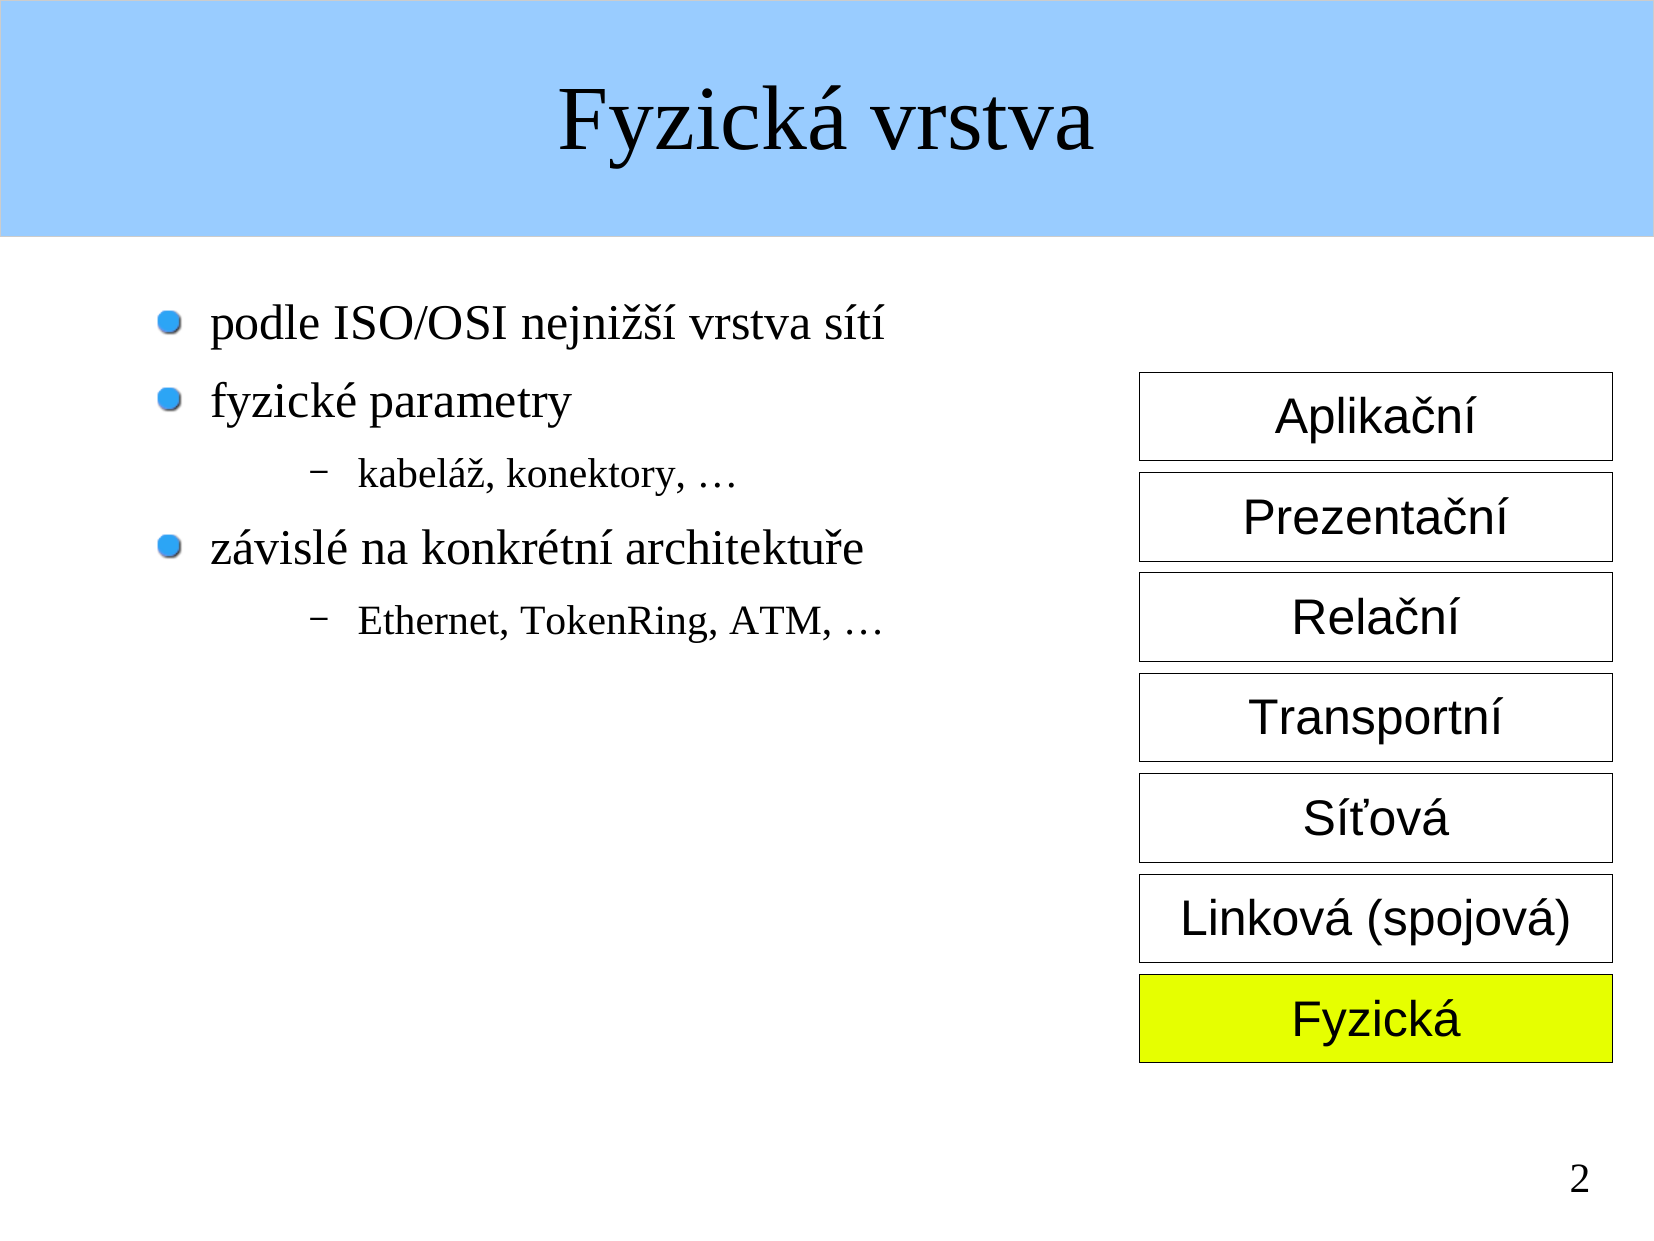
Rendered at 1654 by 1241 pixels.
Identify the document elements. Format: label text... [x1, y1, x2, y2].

text_box Aplikační [1139, 372, 1613, 461]
text_box Relační [1139, 572, 1613, 662]
text_box Linková (spojová) [1139, 874, 1613, 963]
list podle ISO/OSI nejnižší vrstva sítí fyzické parametry kabeláž, konektory, … závislé na konkrétní architektuře Ethernet, TokenRing, ATM, … [121, 295, 1534, 1127]
text_box Transportní [1139, 673, 1613, 762]
text_box Síťová [1139, 773, 1613, 863]
text_box Fyzická [1139, 974, 1613, 1063]
title Fyzická vrstva [0, 0, 1654, 237]
text_box Prezentační [1139, 472, 1613, 562]
